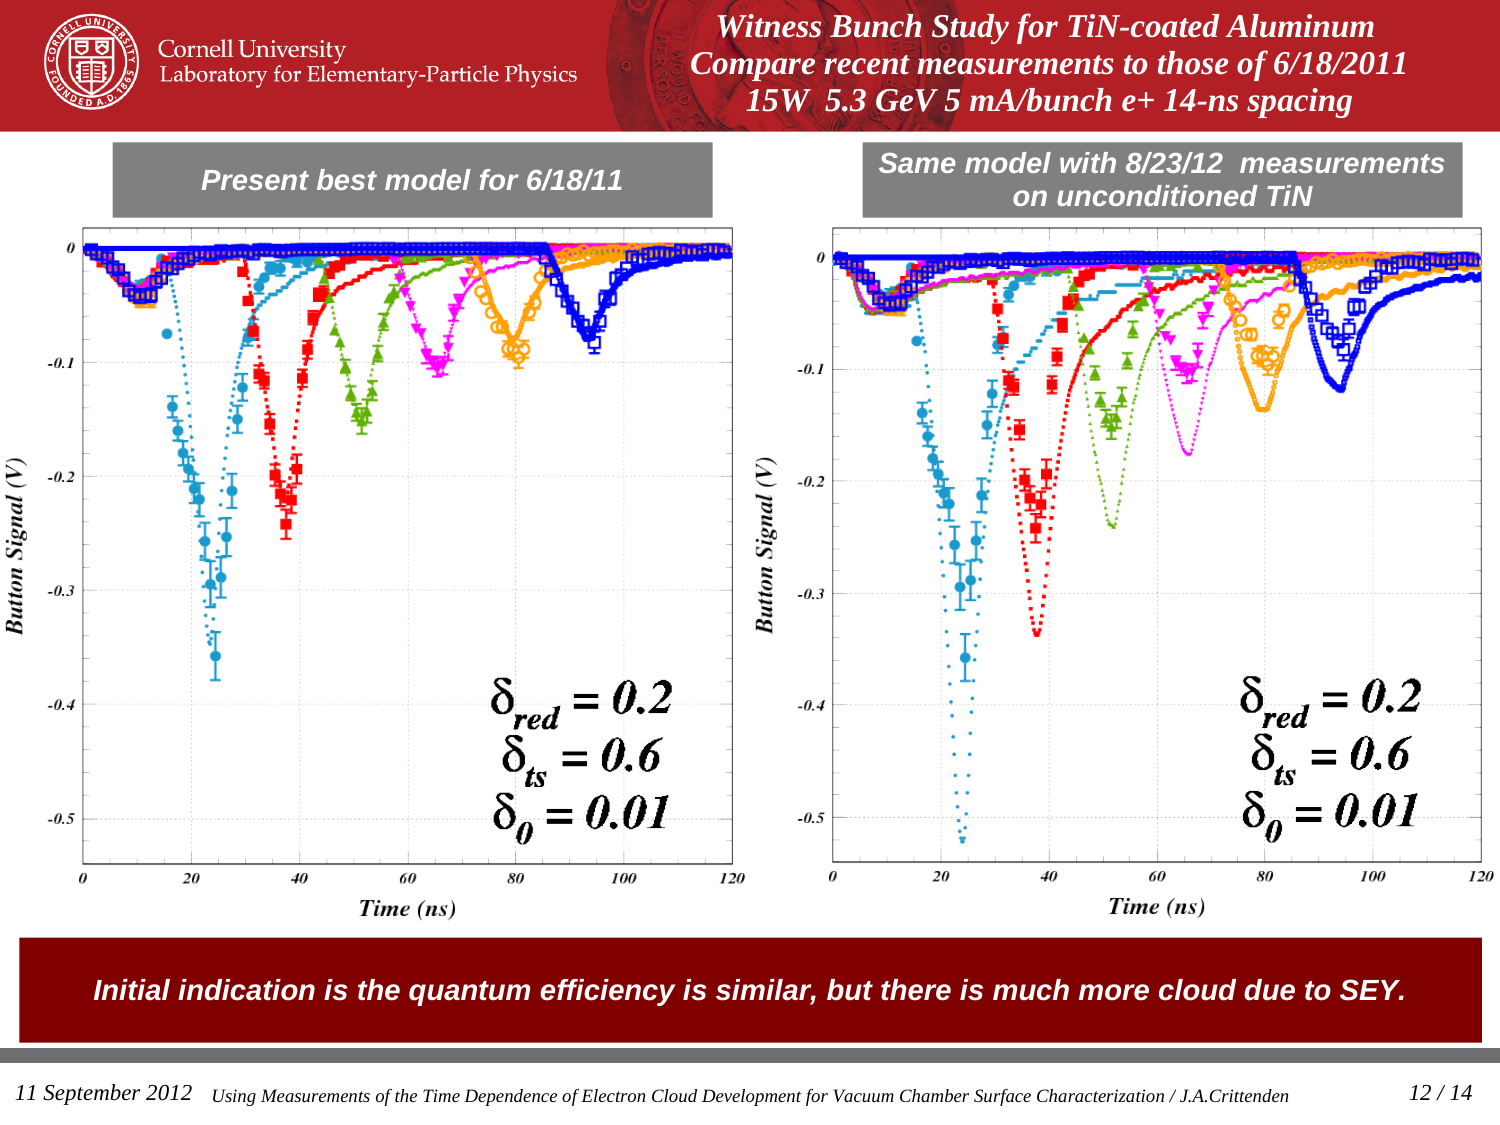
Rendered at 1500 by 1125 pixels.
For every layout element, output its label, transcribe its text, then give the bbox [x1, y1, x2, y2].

text_box Present best model for 6/18/11 [112, 142, 713, 218]
text_box Witness Bunch Study for TiN-coated Aluminum Compare recent measurements to those of 6/18/2011 15W 5.3 GeV 5 mA/bunch e+ 14-ns spacing [600, 7, 1500, 143]
text_box Initial indication is the quantum efficiency is similar, but there is much more cloud due to SEY. [19, 937, 1482, 1043]
picture [0, 0, 1500, 132]
picture [0, 224, 1500, 926]
text_box Same model with 8/23/12 measurements on unconditioned TiN [862, 142, 1463, 218]
